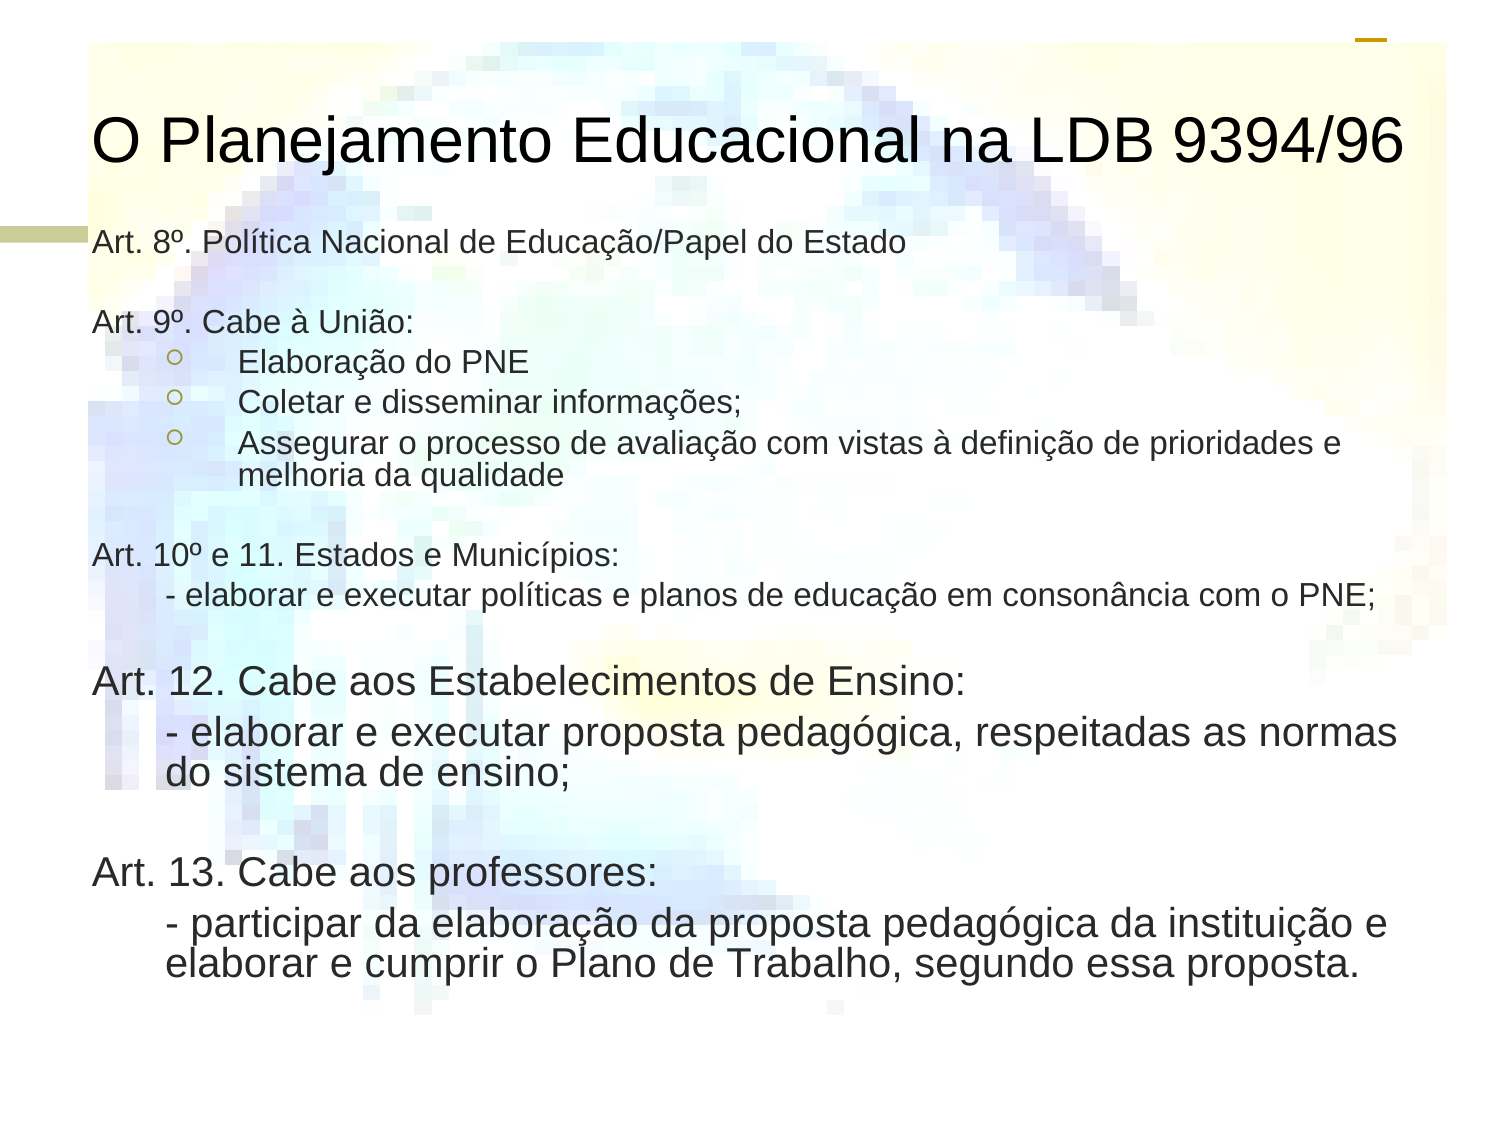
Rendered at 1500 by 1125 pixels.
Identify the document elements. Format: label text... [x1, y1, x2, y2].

text_box O Planejamento Educacional na LDB 9394/96 [76, 42, 1427, 220]
text_box Art. 8º. Política Nacional de Educação/Papel do Estado Art. 9º. Cabe à União: Elaboração do PNE Coletar e disseminar informações; Assegurar o processo de avaliação com vistas à definição de prioridades e melhoria da qualidade Art. 10º e 11. Estados e Municípios: - elaborar e executar políticas e planos de educação em consonância com o PNE; Art. 12. Cabe aos Estabelecimentos de Ensino: - elaborar e executar proposta pedagógica, respeitadas as normas do sistema de ensino; Art. 13. Cabe aos professores: - participar da elaboração da proposta pedagógica da instituição e elaborar e cumprir o Plano de Trabalho, segundo essa proposta. [76, 220, 1427, 1059]
picture [88, 42, 1447, 1105]
